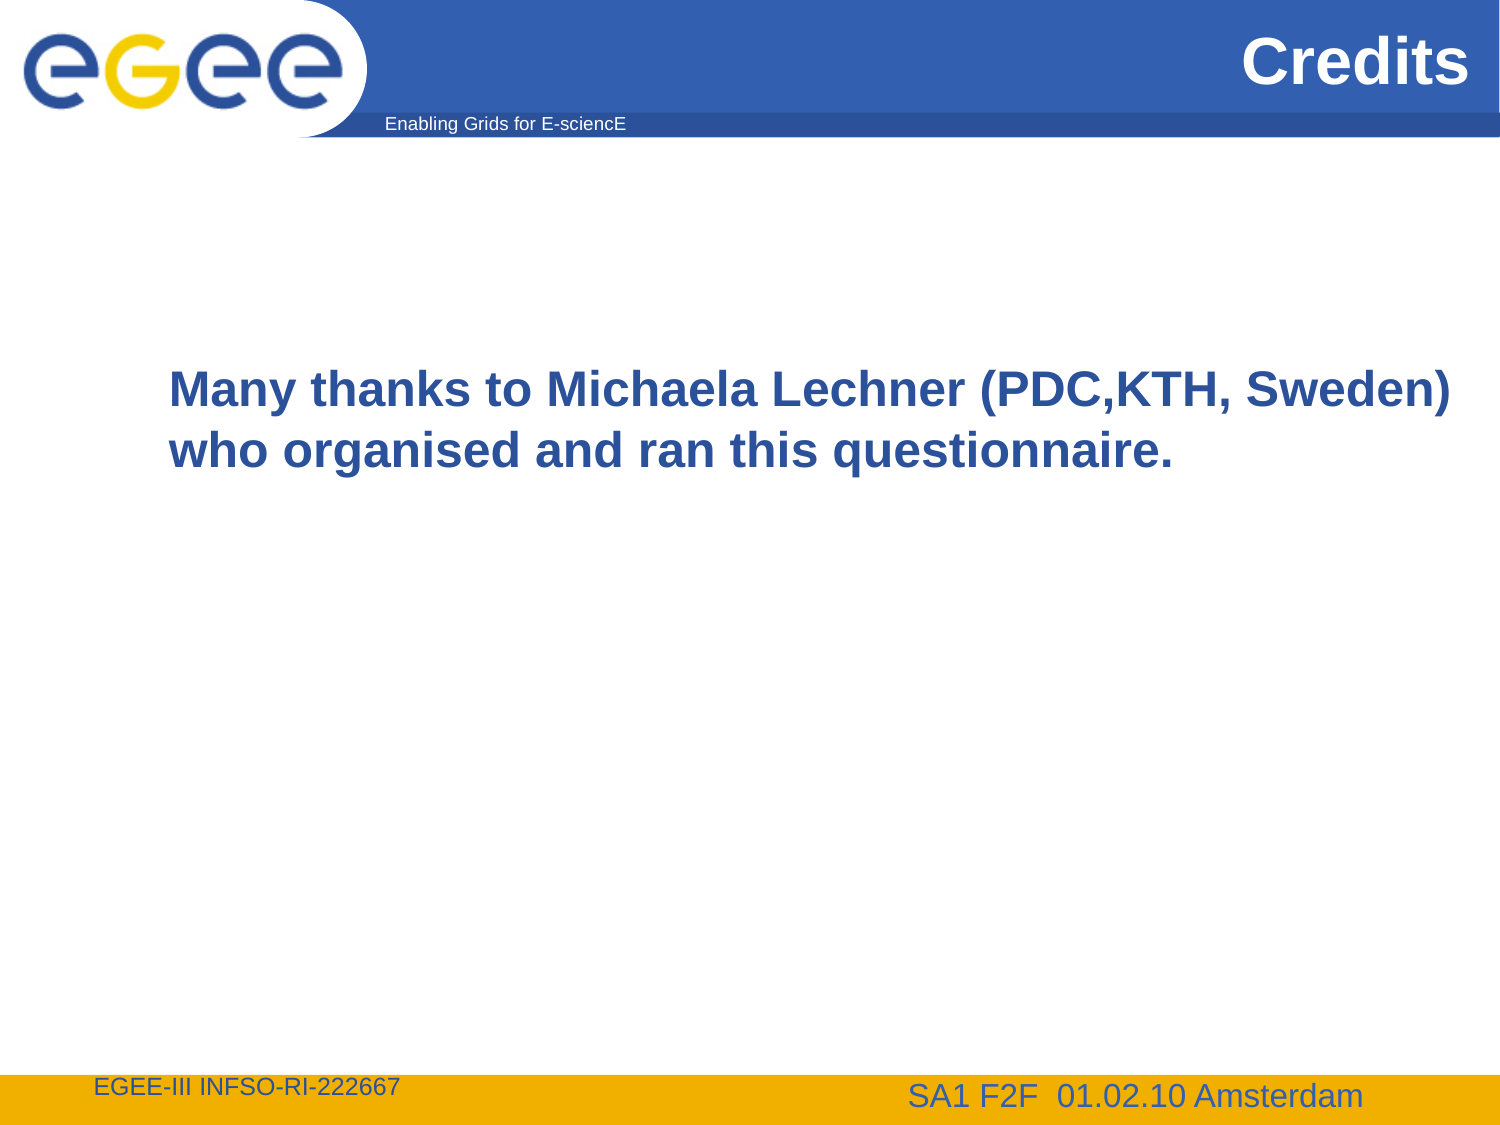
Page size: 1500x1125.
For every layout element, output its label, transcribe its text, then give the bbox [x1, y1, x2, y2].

list Many thanks to Michaela Lechner (PDC,KTH, Sweden) who organised and ran this questionnaire. [56, 163, 1463, 892]
picture [18, 30, 349, 112]
title Credits [369, 0, 1472, 140]
